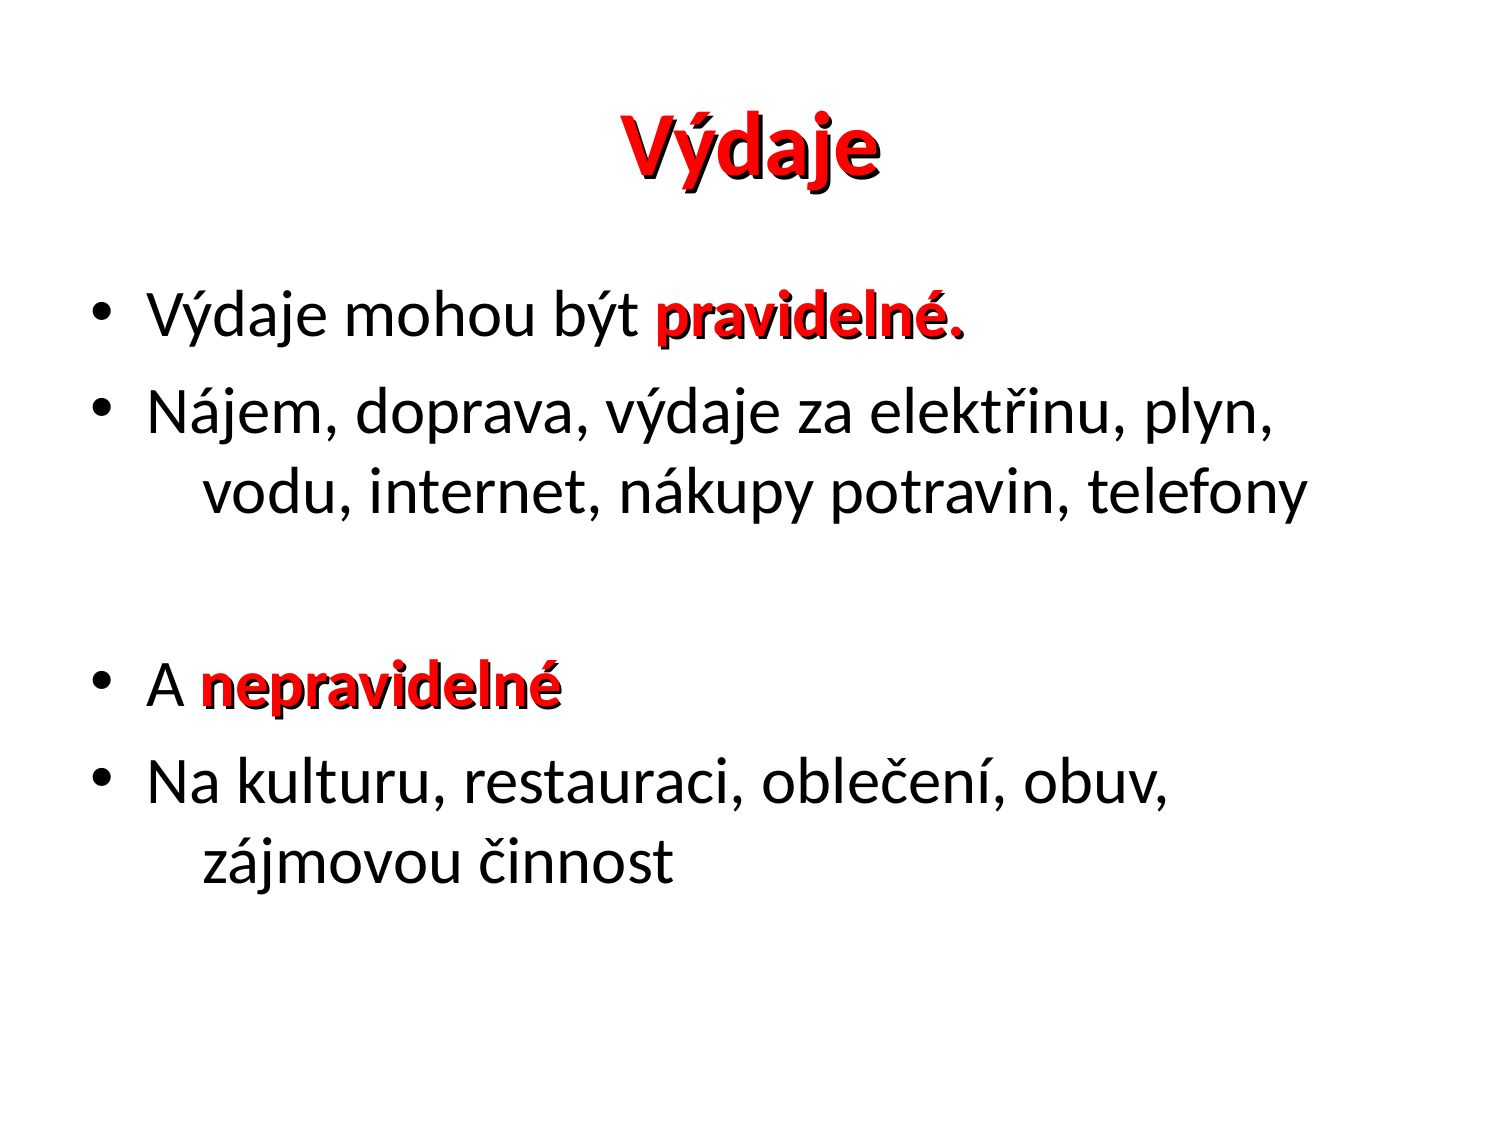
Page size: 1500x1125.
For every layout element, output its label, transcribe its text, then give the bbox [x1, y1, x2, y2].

list Výdaje mohou být pravidelné. Nájem, doprava, výdaje za elektřinu, plyn, vodu, internet, nákupy potravin, telefony A nepravidelné Na kulturu, restauraci, oblečení, obuv, zájmovou činnost [75, 262, 1426, 1005]
title Výdaje [75, 45, 1426, 233]
